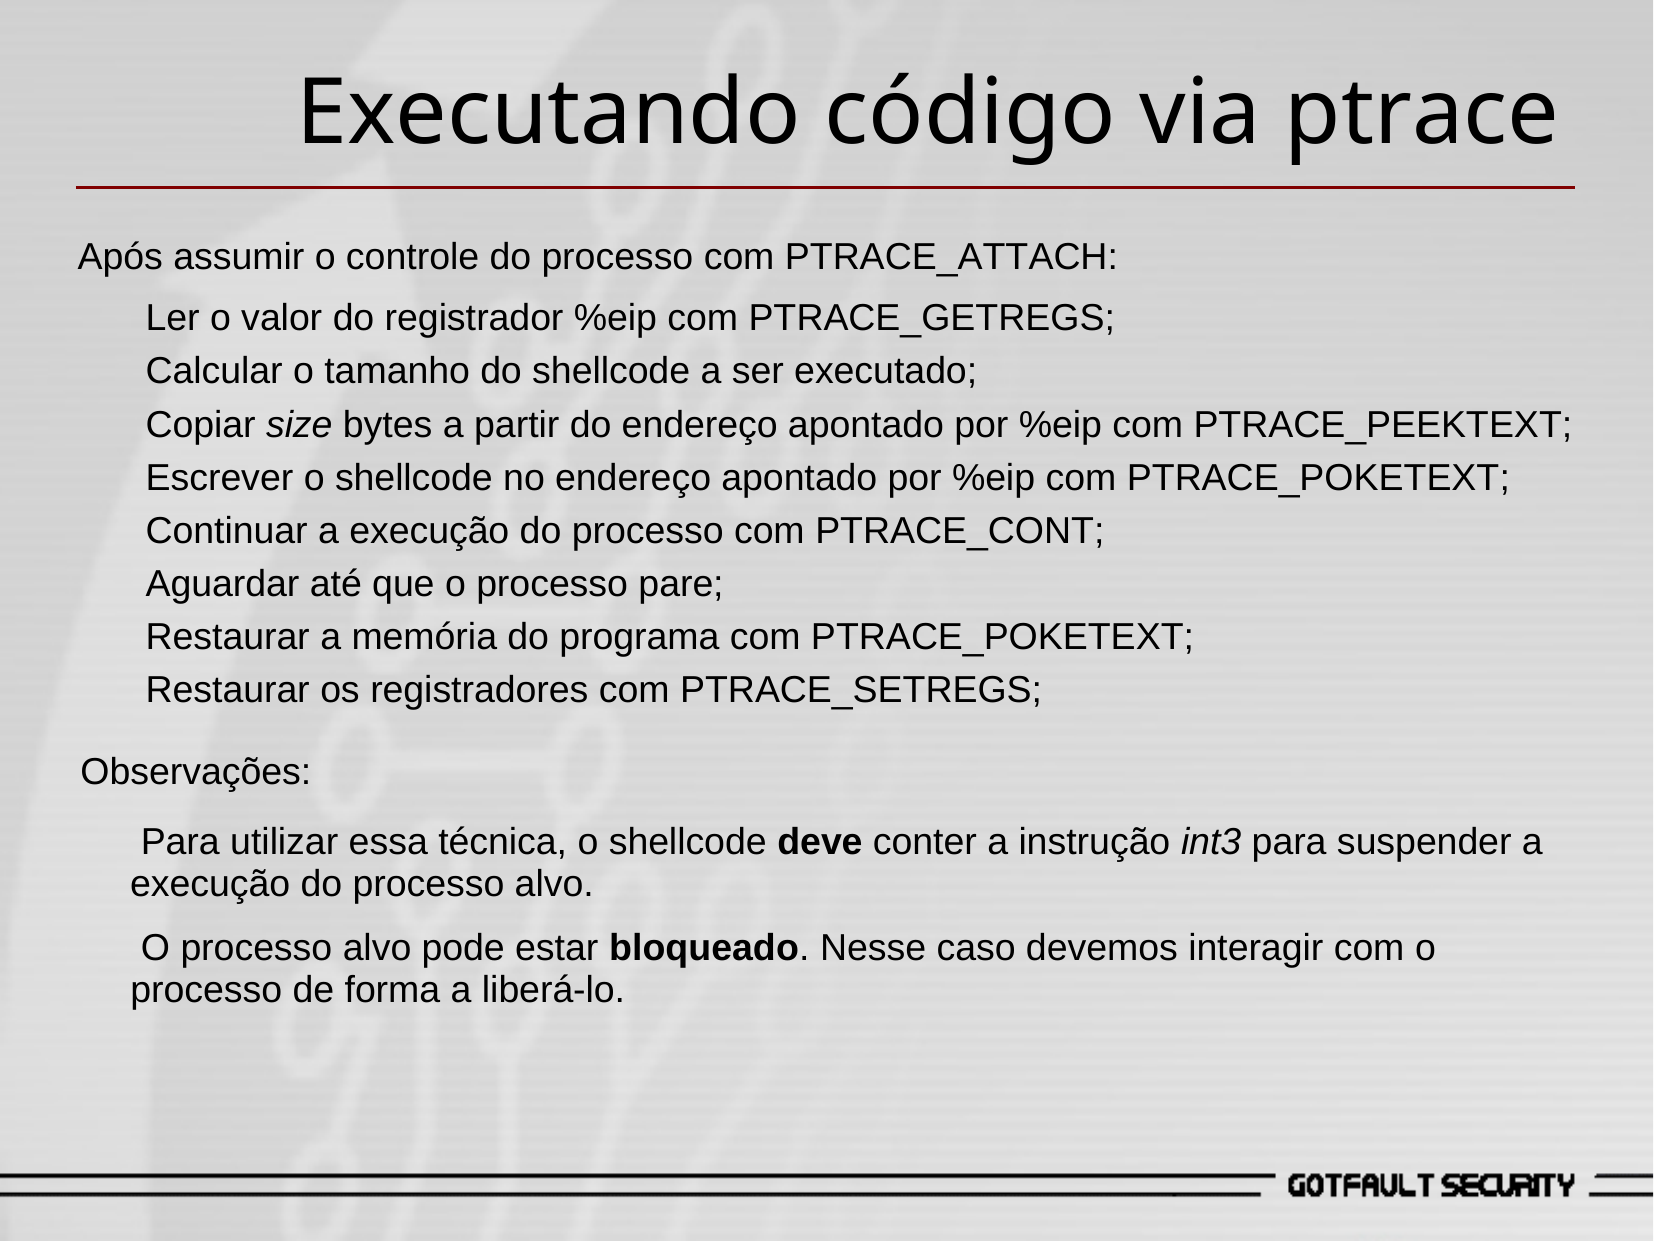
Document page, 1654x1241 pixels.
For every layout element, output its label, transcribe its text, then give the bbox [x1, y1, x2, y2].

text_box Após assumir o controle do processo com PTRACE_ATTACH: [67, 232, 1328, 285]
text_box Escrever o shellcode no endereço apontado por %eip com PTRACE_POKETEXT; [124, 453, 1603, 506]
text_box Observações: [70, 747, 333, 800]
text_box Restaurar os registradores com PTRACE_SETREGS; [124, 665, 1145, 719]
text_box Para utilizar essa técnica, o shellcode deve conter a instrução int3 para suspender a execução do processo alvo. [120, 817, 1598, 919]
picture [0, 0, 1654, 1241]
text_box Restaurar a memória do programa com PTRACE_POKETEXT; [124, 612, 1513, 666]
text_box Ler o valor do registrador %eip com PTRACE_GETREGS; [124, 293, 1145, 347]
text_box O processo alvo pode estar bloqueado. Nesse caso devemos interagir com o processo de forma a liberá-lo. [120, 923, 1598, 1025]
text_box Calcular o tamanho do shellcode a ser executado; [124, 347, 1145, 400]
text_box Executando código via ptrace [37, 37, 1576, 196]
text_box Aguardar até que o processo pare; [124, 559, 1145, 612]
text_box Continuar a execução do processo com PTRACE_CONT; [124, 506, 1145, 559]
text_box Copiar size bytes a partir do endereço apontado por %eip com PTRACE_PEEKTEXT; [124, 400, 1603, 453]
